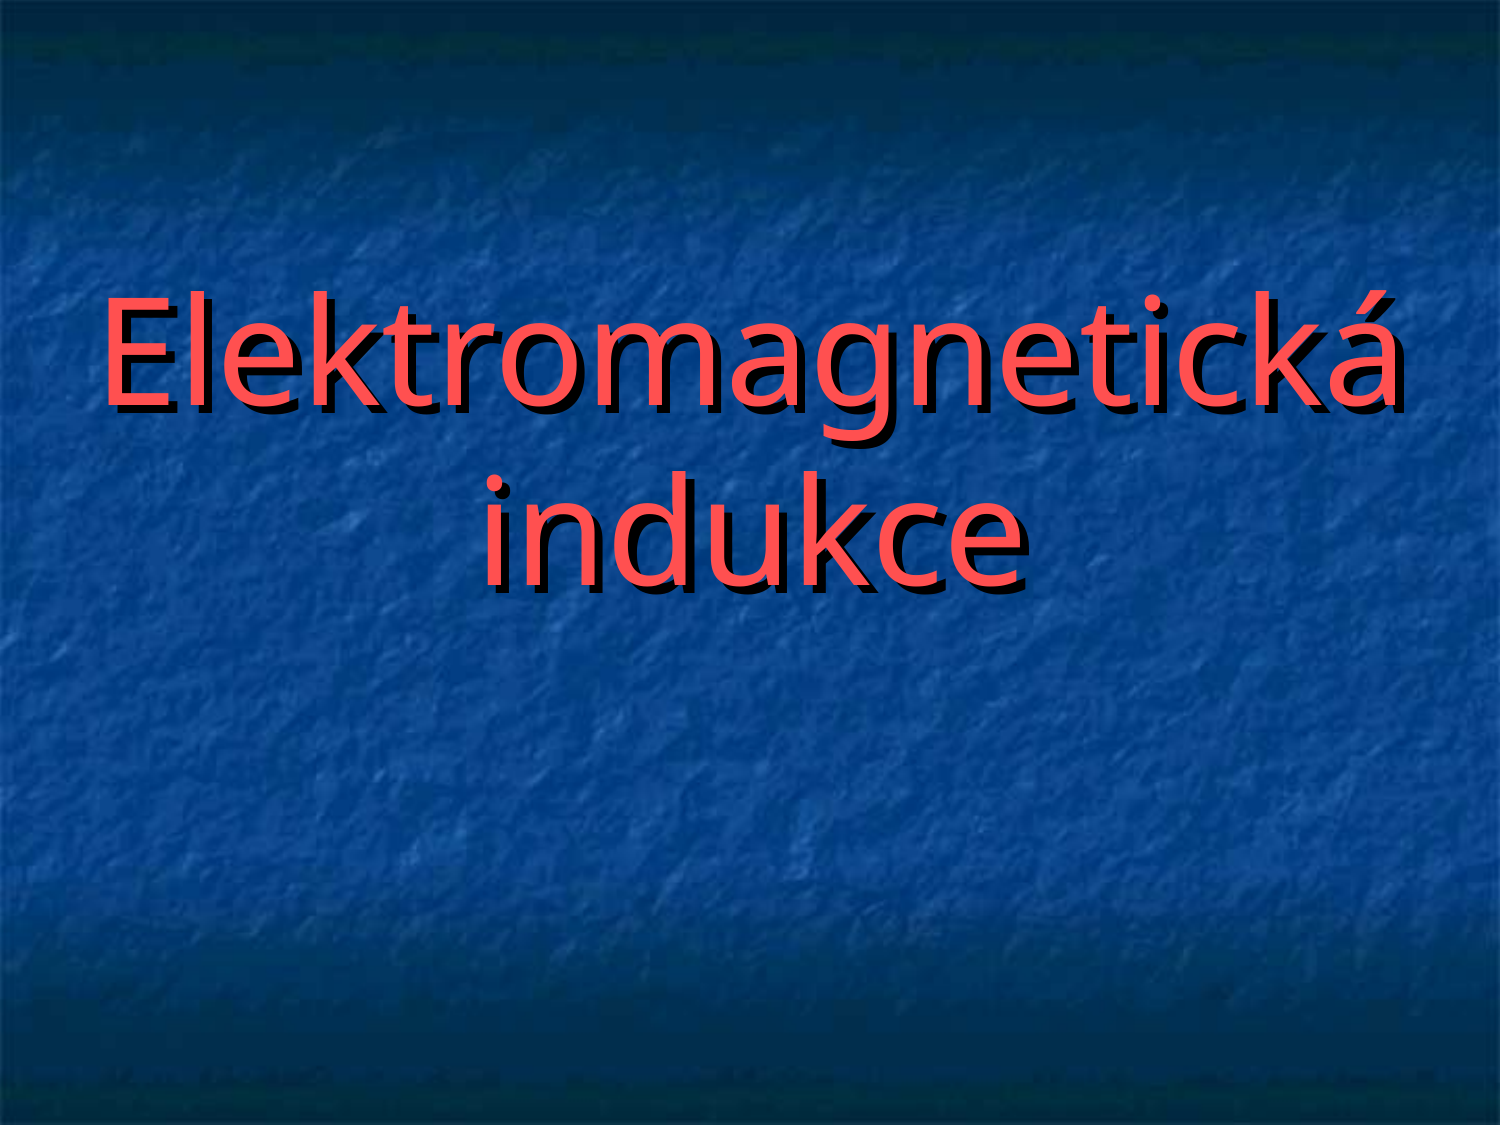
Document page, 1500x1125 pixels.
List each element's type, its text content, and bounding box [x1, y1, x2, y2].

picture [0, 0, 1500, 1125]
title Elektromagnetická indukce [41, 247, 1463, 623]
